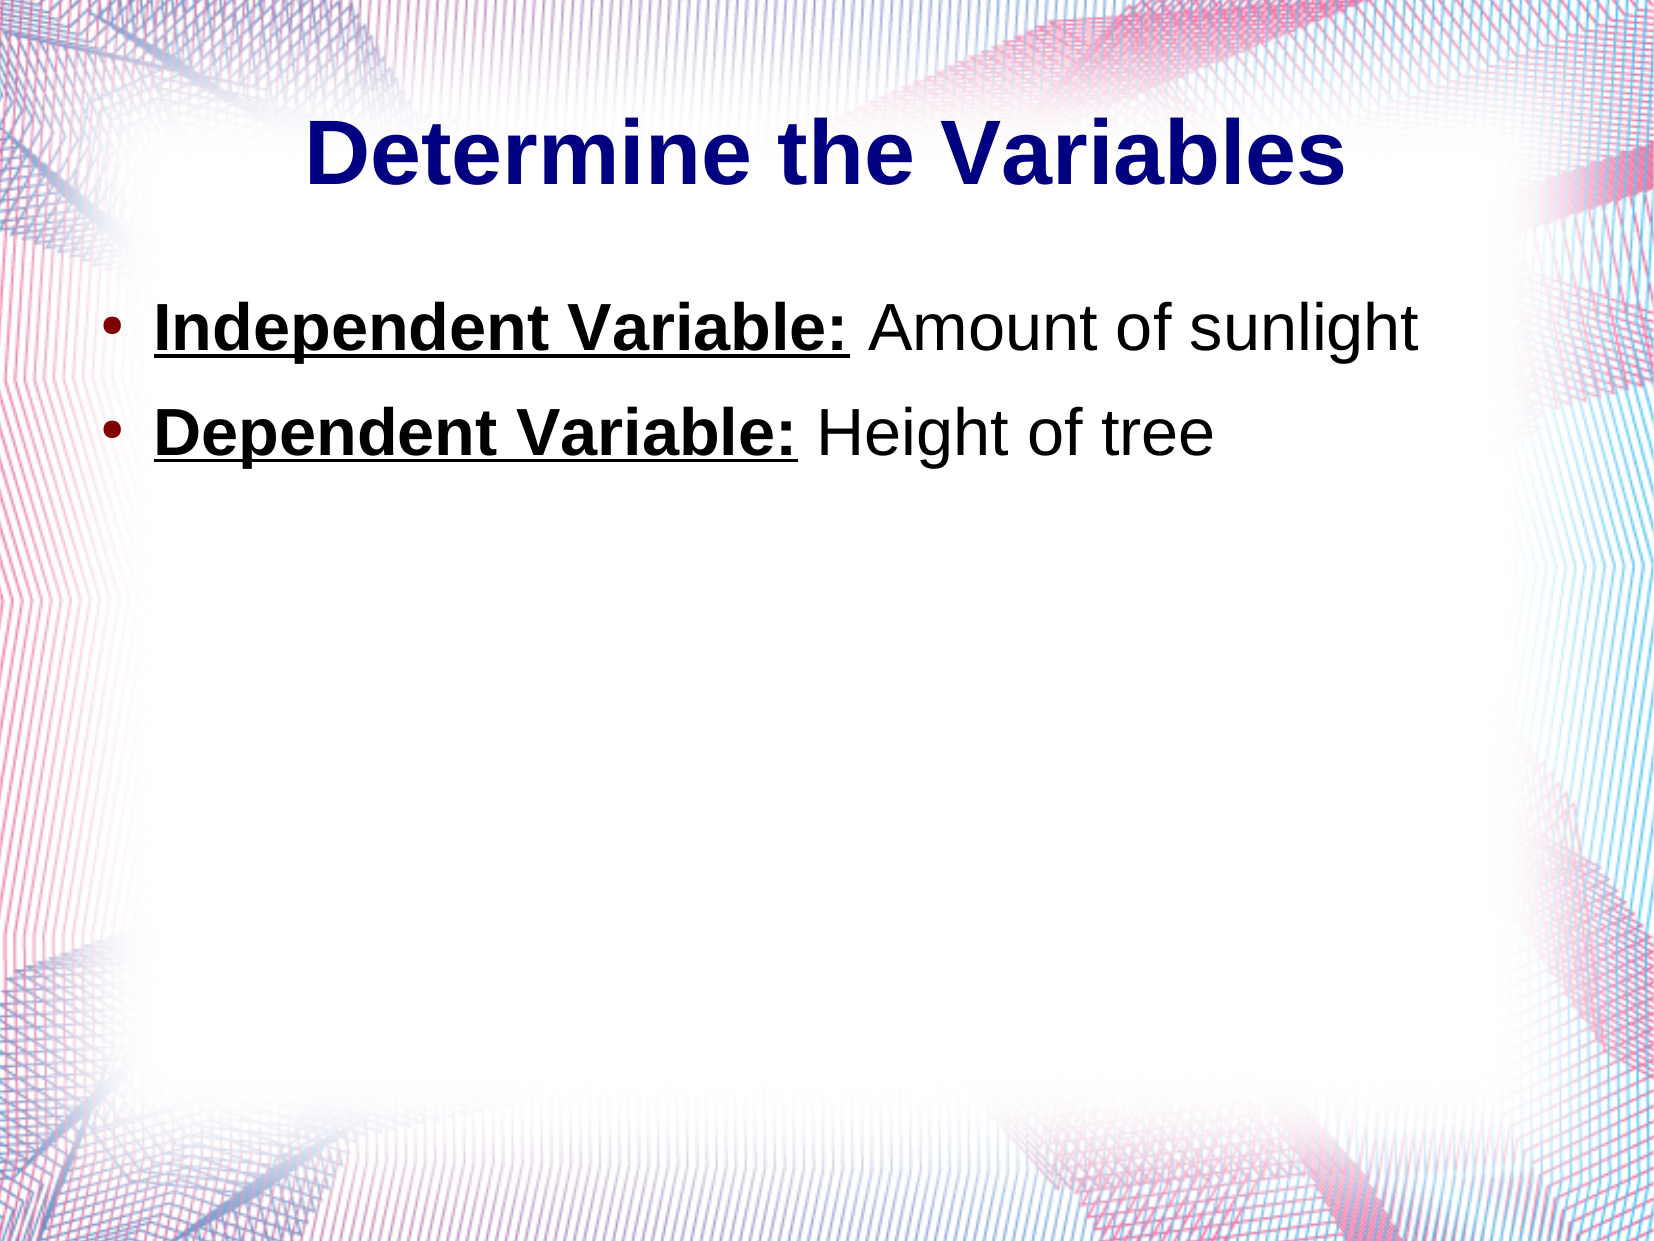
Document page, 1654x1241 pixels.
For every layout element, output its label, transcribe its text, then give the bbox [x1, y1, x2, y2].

list Independent Variable: Amount of sunlight Dependent Variable: Height of tree [82, 290, 1571, 1109]
title Determine the Variables [82, 49, 1571, 257]
picture [0, 0, 1654, 1241]
